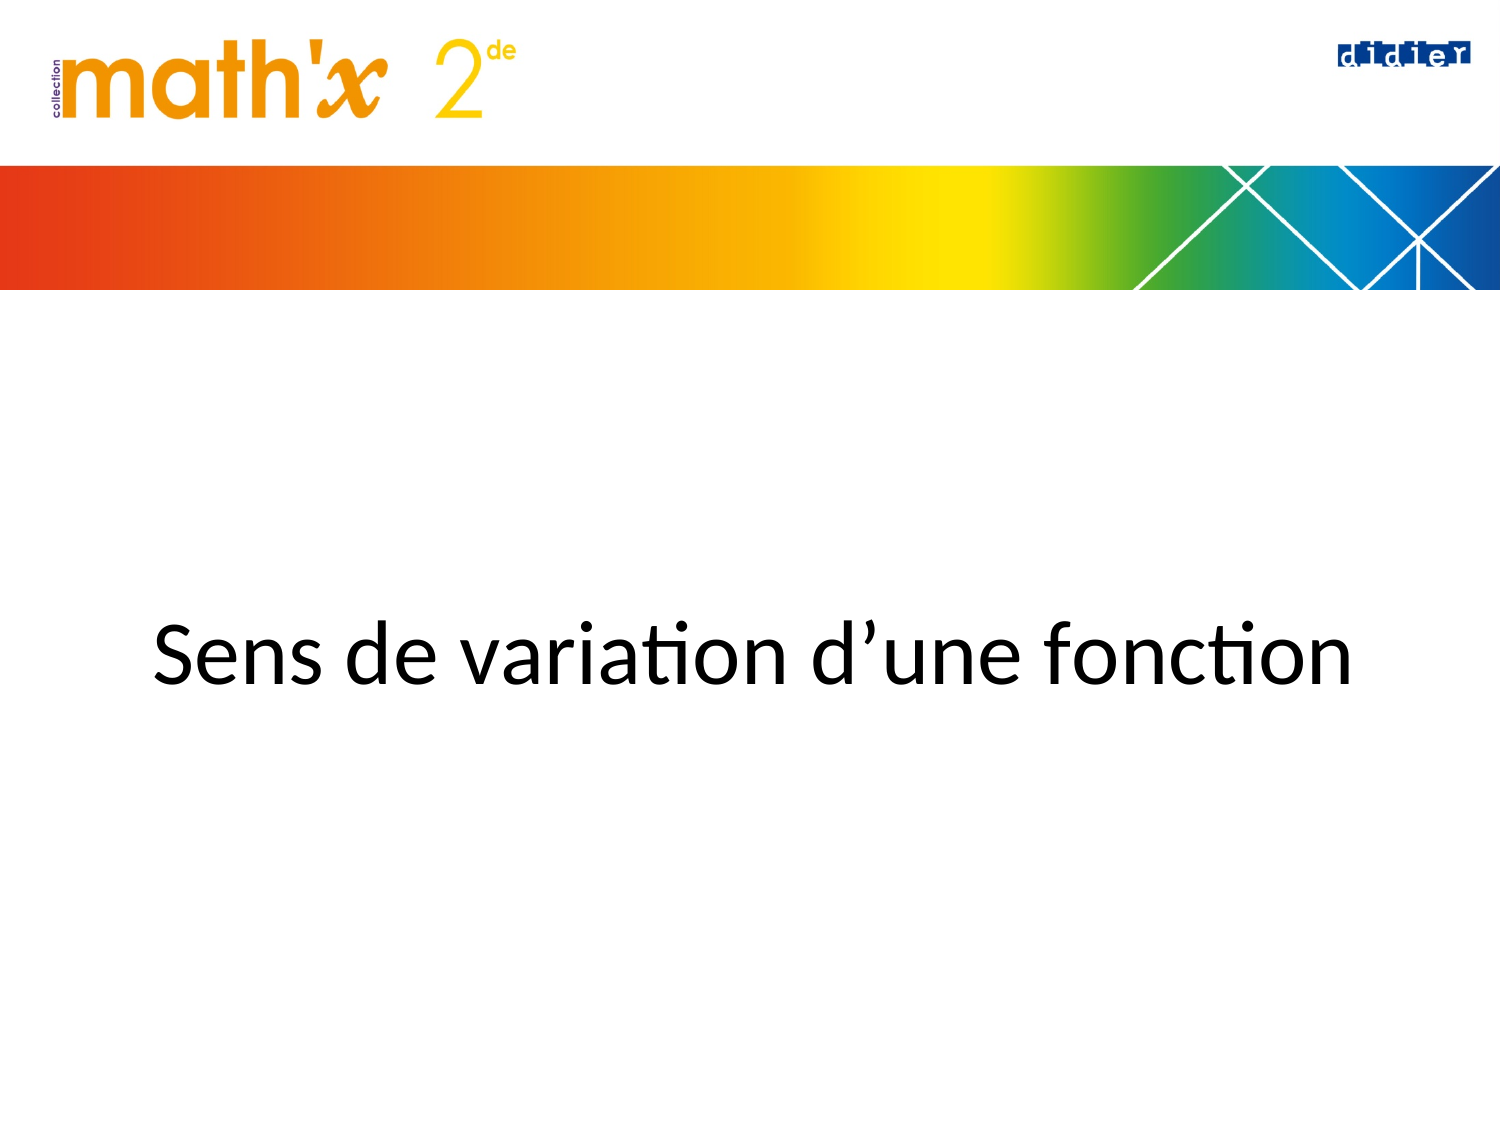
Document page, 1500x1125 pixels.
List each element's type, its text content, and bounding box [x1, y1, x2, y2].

title Sens de variation d’une fonction [117, 527, 1393, 769]
picture [0, 0, 1500, 290]
